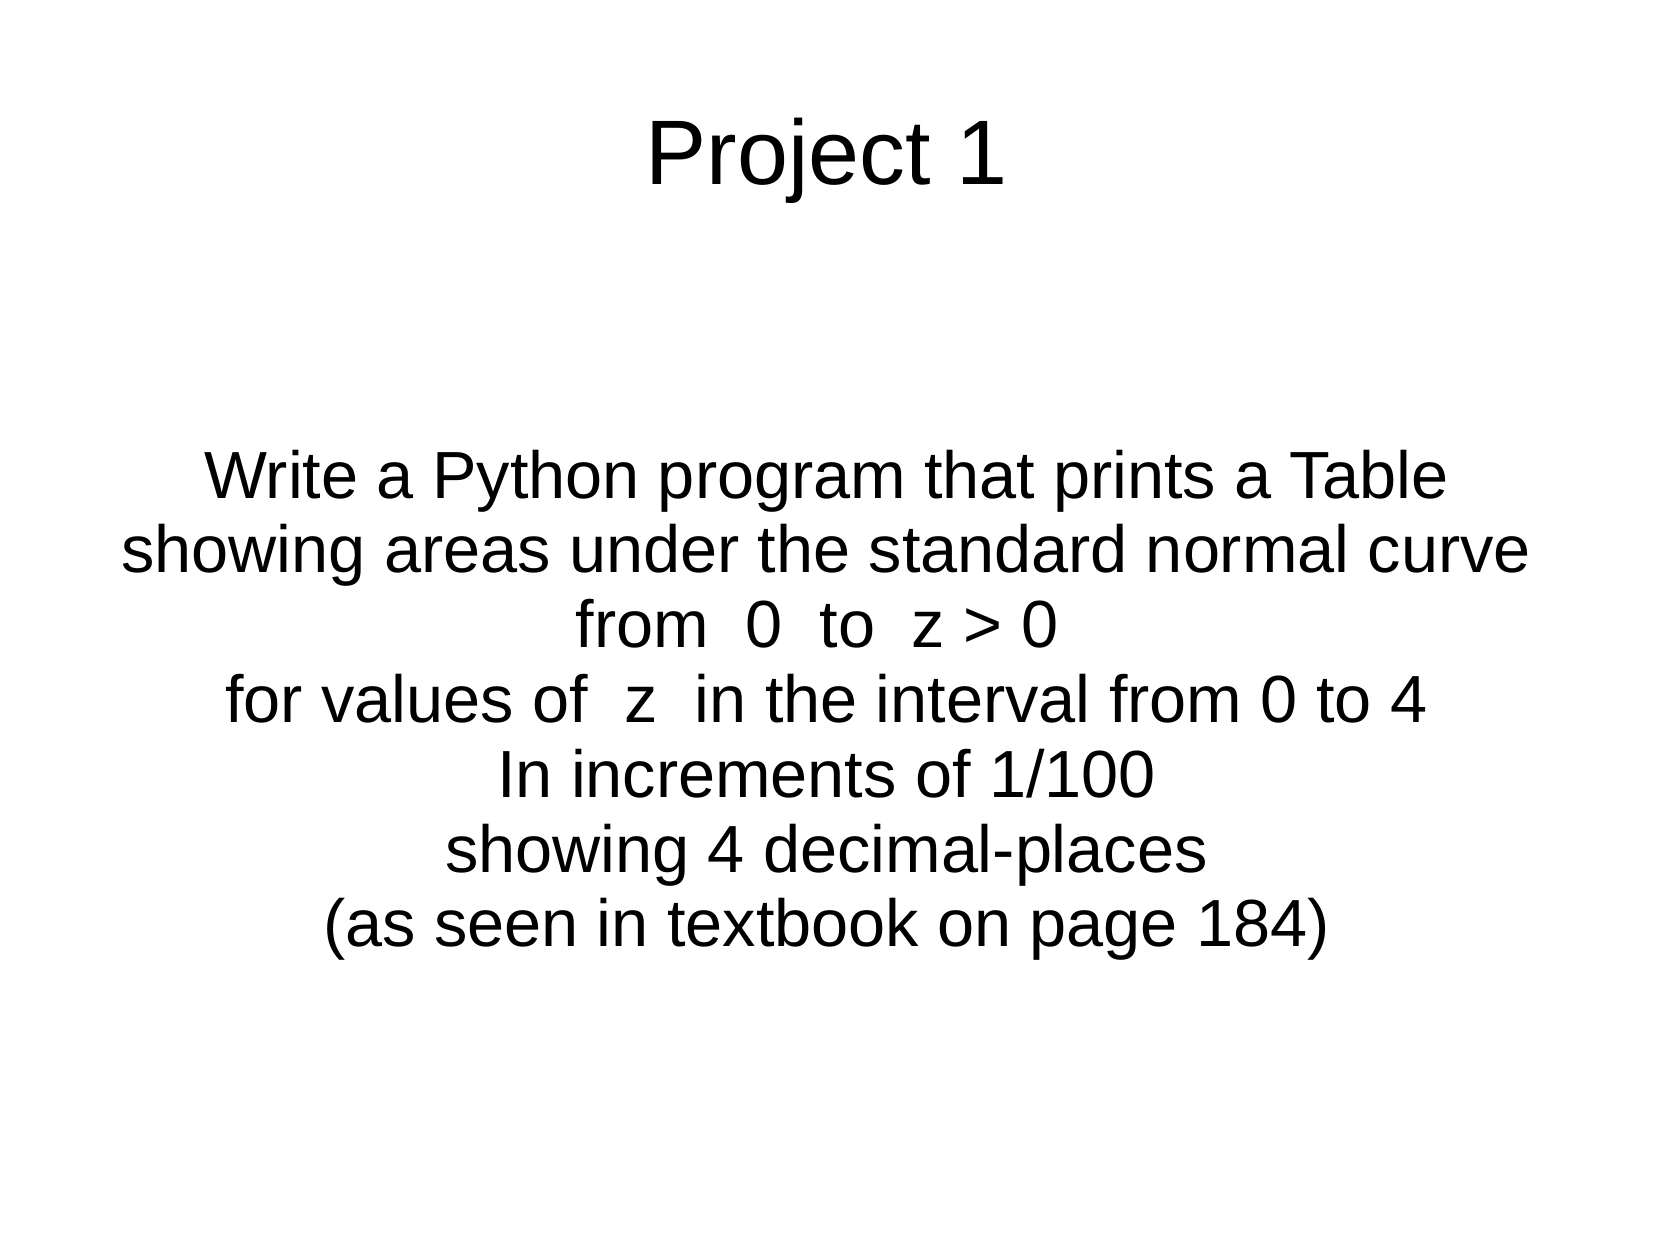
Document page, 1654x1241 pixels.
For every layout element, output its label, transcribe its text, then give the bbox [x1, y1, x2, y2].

title Project 1 [82, 56, 1571, 250]
subtitle Write a Python program that prints a Table showing areas under the standard normal curve from 0 to z > 0 for values of z in the interval from 0 to 4 In increments of 1/100 showing 4 decimal-places (as seen in textbook on page 184) [82, 297, 1571, 1102]
